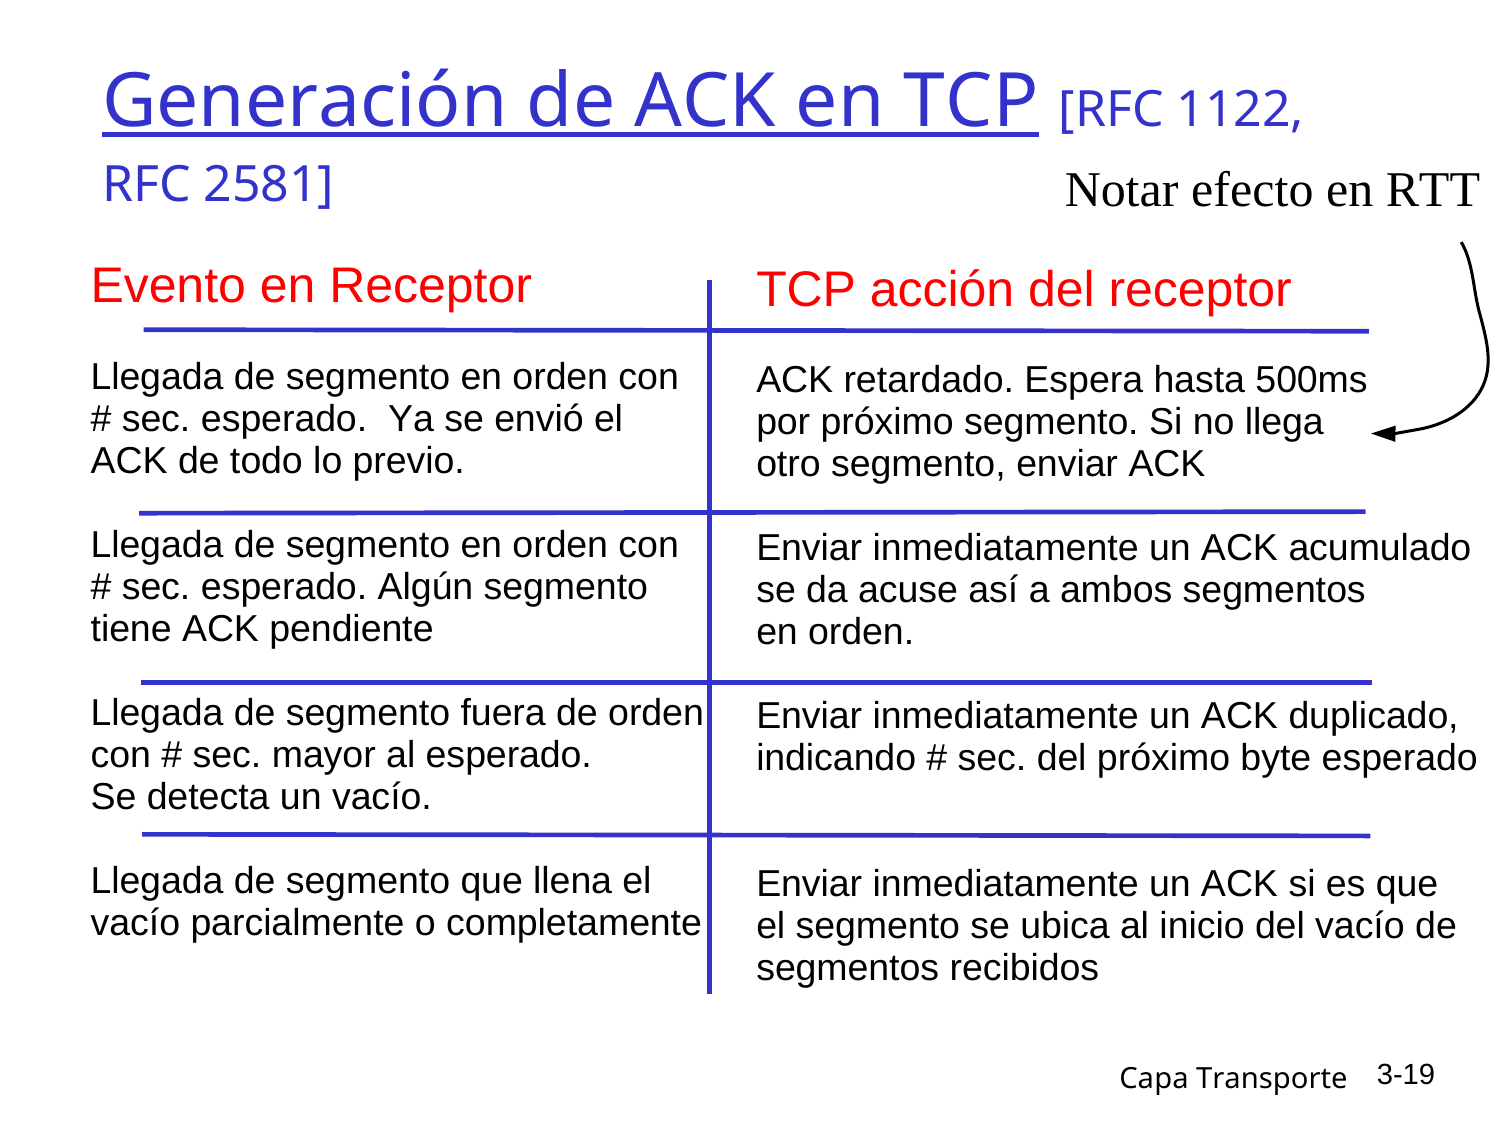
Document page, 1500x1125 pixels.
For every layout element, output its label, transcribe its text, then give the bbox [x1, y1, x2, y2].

text_box Notar efecto en RTT [1050, 154, 1493, 226]
text_box TCP acción del receptor ACK retardado. Espera hasta 500ms por próximo segmento. Si no llega otro segmento, enviar ACK Enviar inmediatamente un ACK acumulado se da acuse así a ambos segmentos en orden. Enviar inmediatamente un ACK duplicado, indicando # sec. del próximo byte esperado Enviar inmediatamente un ACK si es que el segmento se ubica al inicio del vacío de segmentos recibidos [741, 253, 1493, 997]
text_box Evento en Receptor Llegada de segmento en orden con # sec. esperado. Ya se envió el ACK de todo lo previo. Llegada de segmento en orden con # sec. esperado. Algún segmento tiene ACK pendiente Llegada de segmento fuera de orden con # sec. mayor al esperado. Se detecta un vacío. Llegada de segmento que llena el vacío parcialmente o completamente [75, 249, 719, 993]
title Generación de ACK en TCP [RFC 1122, RFC 2581] [87, 37, 1363, 225]
